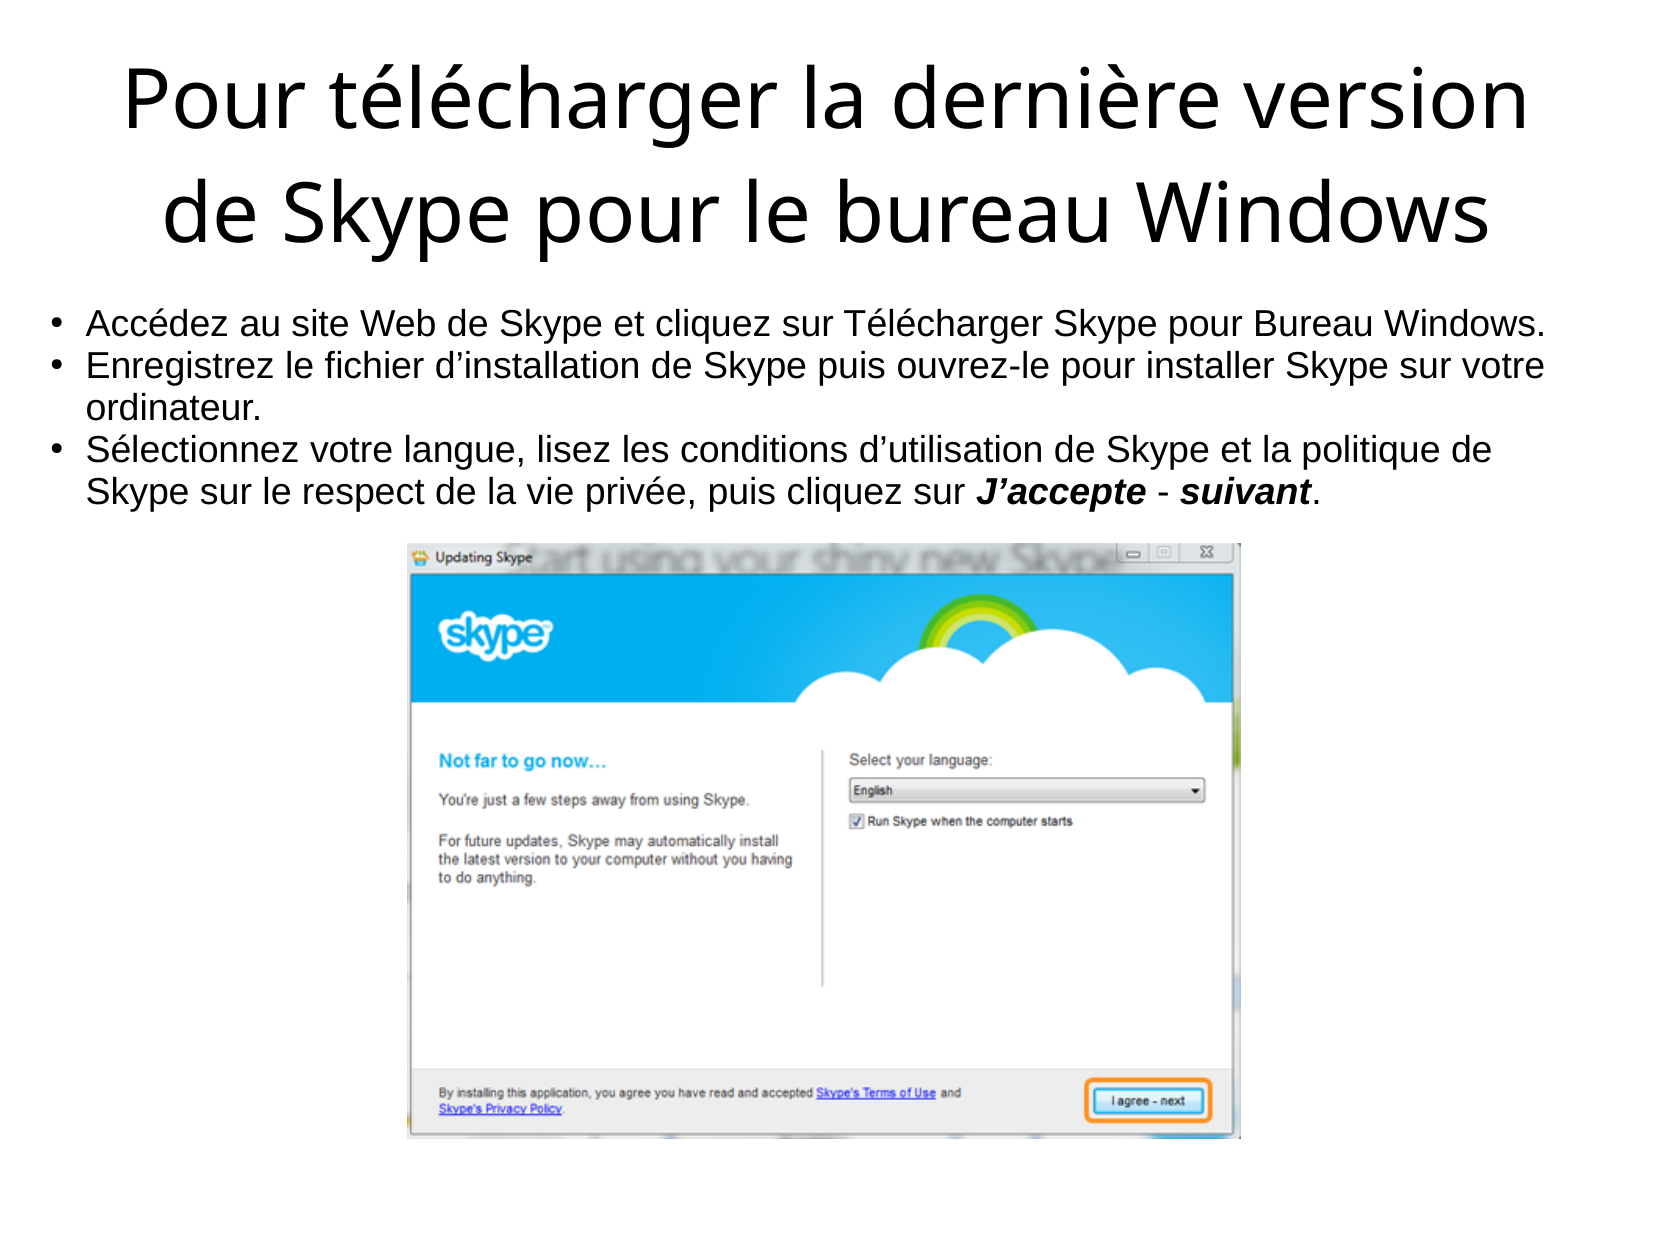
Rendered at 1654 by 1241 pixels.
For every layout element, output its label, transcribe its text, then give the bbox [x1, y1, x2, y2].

picture [407, 543, 1241, 1139]
text_box Accédez au site Web de Skype et cliquez sur Télécharger Skype pour Bureau Windows. Enregistrez le fichier d’installation de Skype puis ouvrez-le pour installer Skype sur votre ordinateur. Sélectionnez votre langue, lisez les conditions d’utilisation de Skype et la politique de Skype sur le respect de la vie privée, puis cliquez sur J’accepte - suivant. [35, 295, 1619, 522]
title Pour télécharger la dernière version de Skype pour le bureau Windows [82, 36, 1571, 270]
